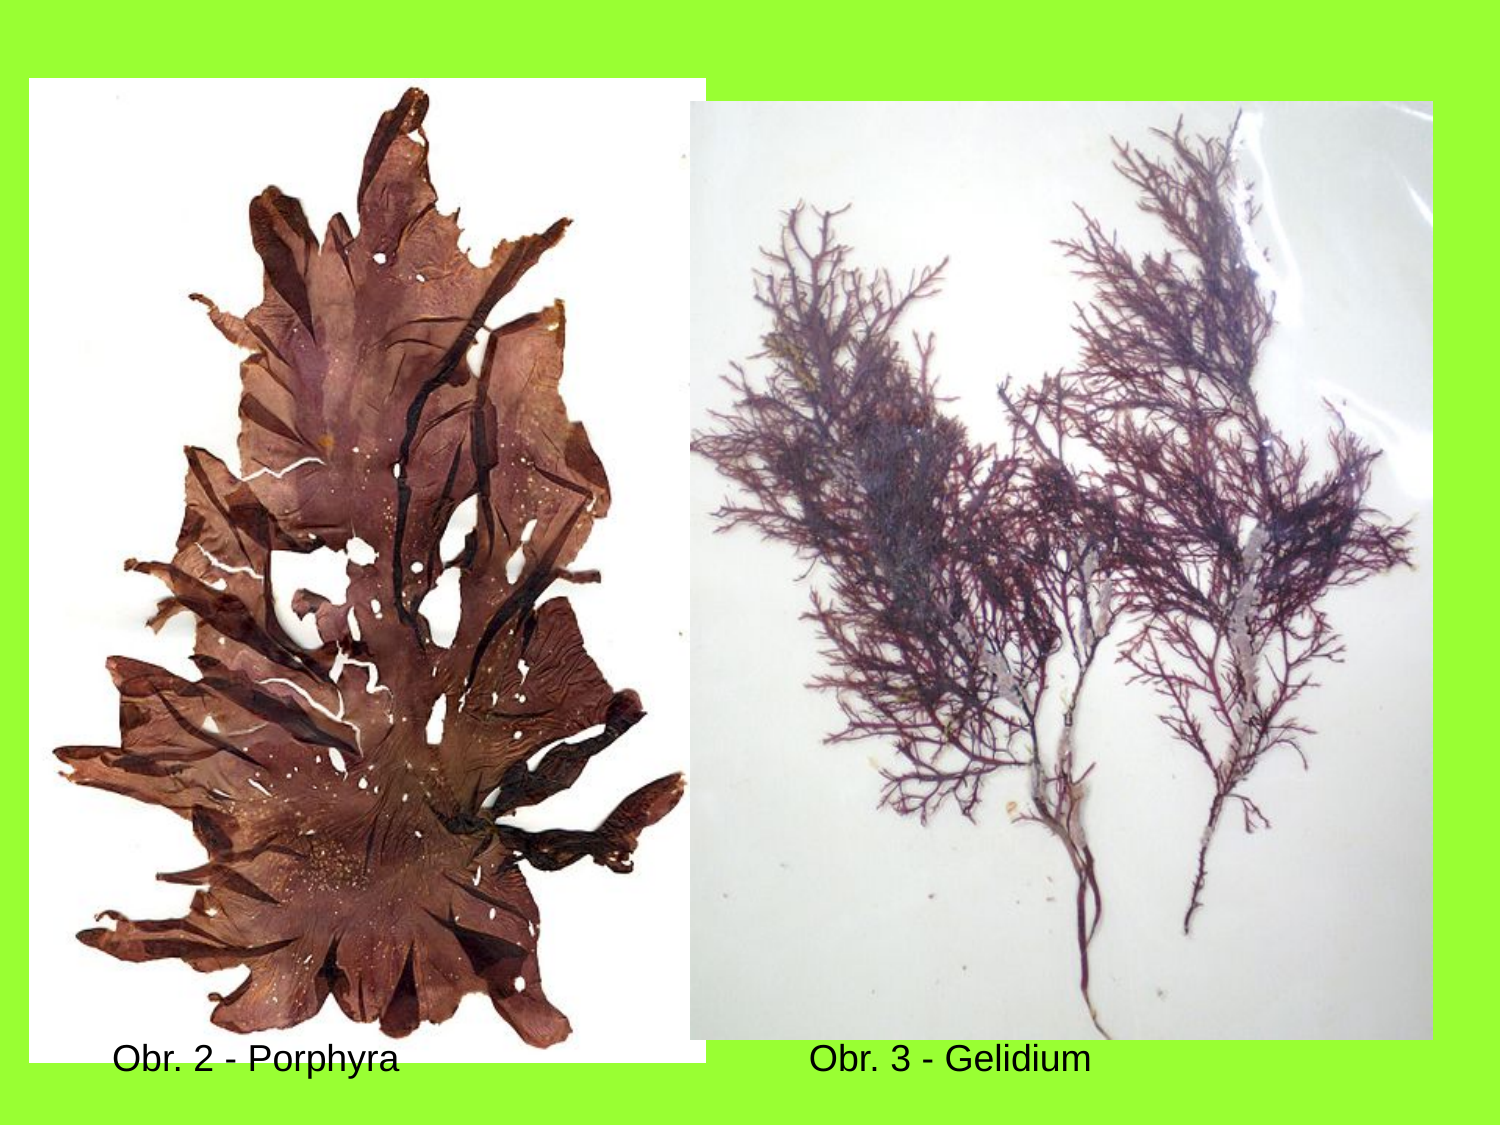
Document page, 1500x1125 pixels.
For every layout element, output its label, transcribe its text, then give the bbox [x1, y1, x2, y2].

text_box Obr. 2 - Porphyra [97, 1026, 417, 1087]
picture [29, 78, 1433, 1064]
text_box Obr. 3 - Gelidium [793, 1026, 1110, 1087]
